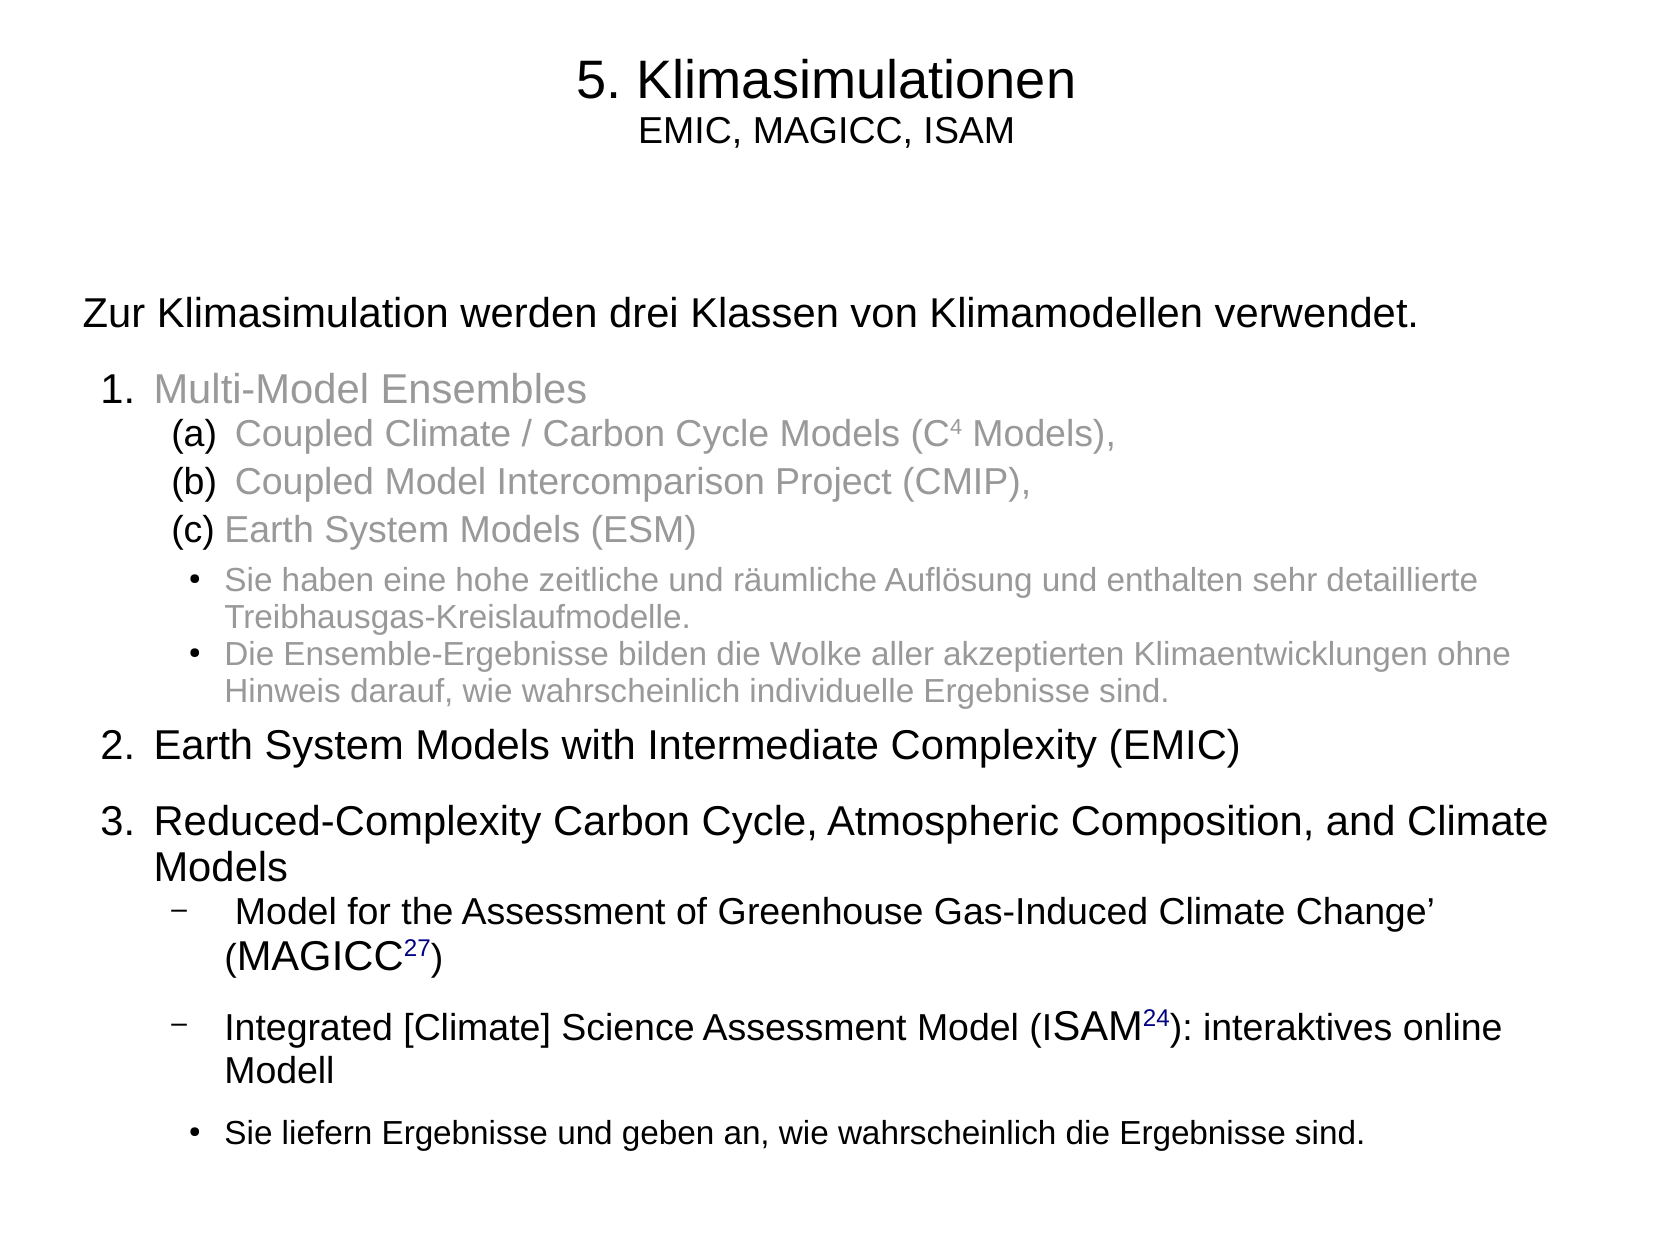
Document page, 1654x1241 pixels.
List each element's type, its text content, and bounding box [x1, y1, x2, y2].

list Zur Klimasimulation werden drei Klassen von Klimamodellen verwendet. Multi-Model Ensembles Coupled Climate / Carbon Cycle Models (C4 Models), Coupled Model Intercomparison Project (CMIP), Earth System Models (ESM) Sie haben eine hohe zeitliche und räumliche Auflösung und enthalten sehr detaillierte Treibhausgas-Kreislaufmodelle. Die Ensemble-Ergebnisse bilden die Wolke aller akzeptierten Klimaentwicklungen ohne Hinweis darauf, wie wahrscheinlich individuelle Ergebnisse sind. Earth System Models with Intermediate Complexity (EMIC) Reduced-Complexity Carbon Cycle, Atmospheric Composition, and Climate Models Model for the Assessment of Greenhouse Gas-Induced Climate Change’ (MAGICC27) Integrated [Climate] Science Assessment Model (ISAM24): interaktives online Modell Sie liefern Ergebnisse und geben an, wie wahrscheinlich die Ergebnisse sind. [82, 290, 1571, 1154]
title 5. Klimasimulationen EMIC, MAGICC, ISAM [82, 49, 1571, 257]
